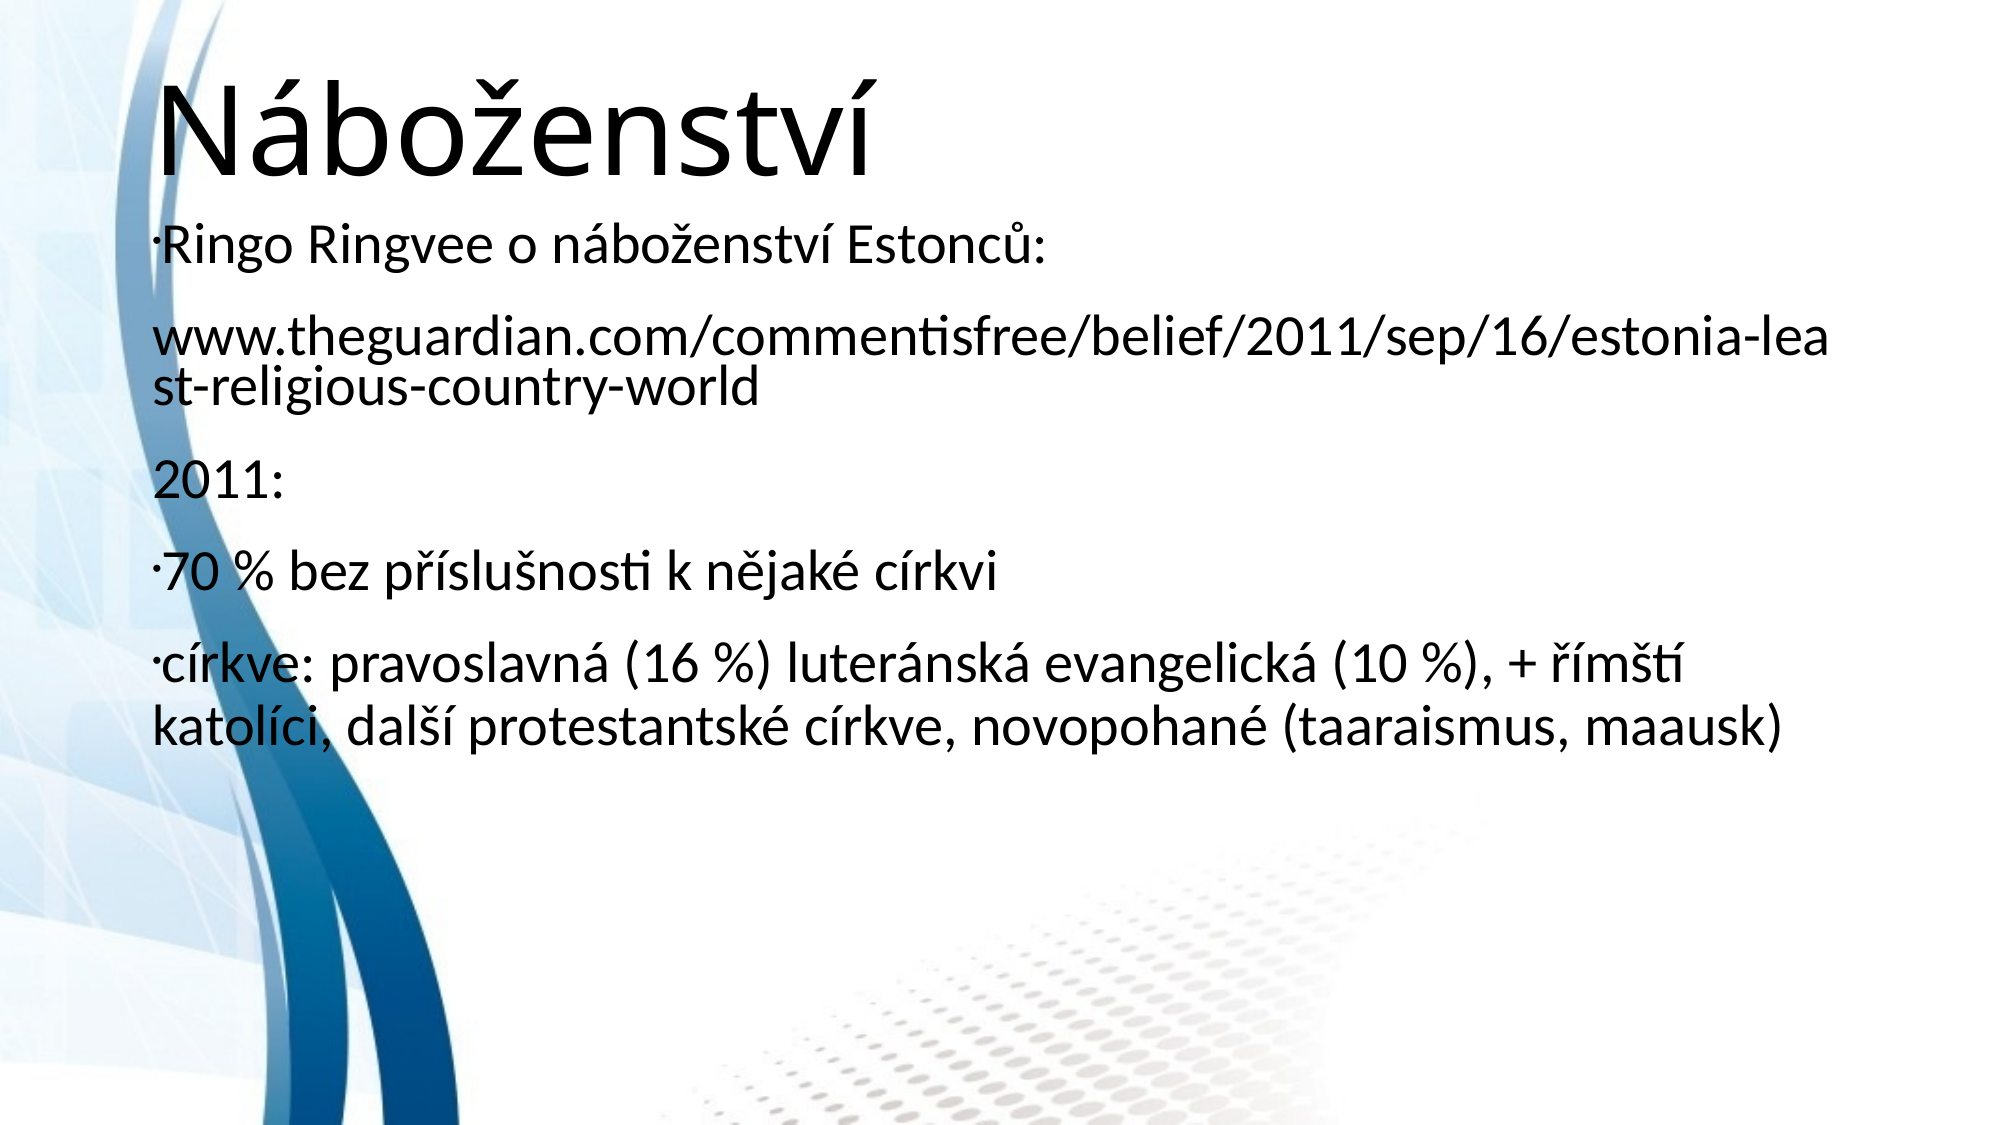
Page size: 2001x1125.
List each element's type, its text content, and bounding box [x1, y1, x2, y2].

picture [0, 0, 1495, 1125]
title Náboženství [137, 59, 1863, 205]
list Ringo Ringvee o náboženství Estonců: www.theguardian.com/commentisfree/belief/2011/sep/16/estonia-least-religious-country-world 2011: 70 % bez příslušnosti k nějaké církvi církve: pravoslavná (16 %) luteránská evangelická (10 %), + římští katolíci, další protestantské církve, novopohané (taaraismus, maausk) [137, 205, 1863, 920]
